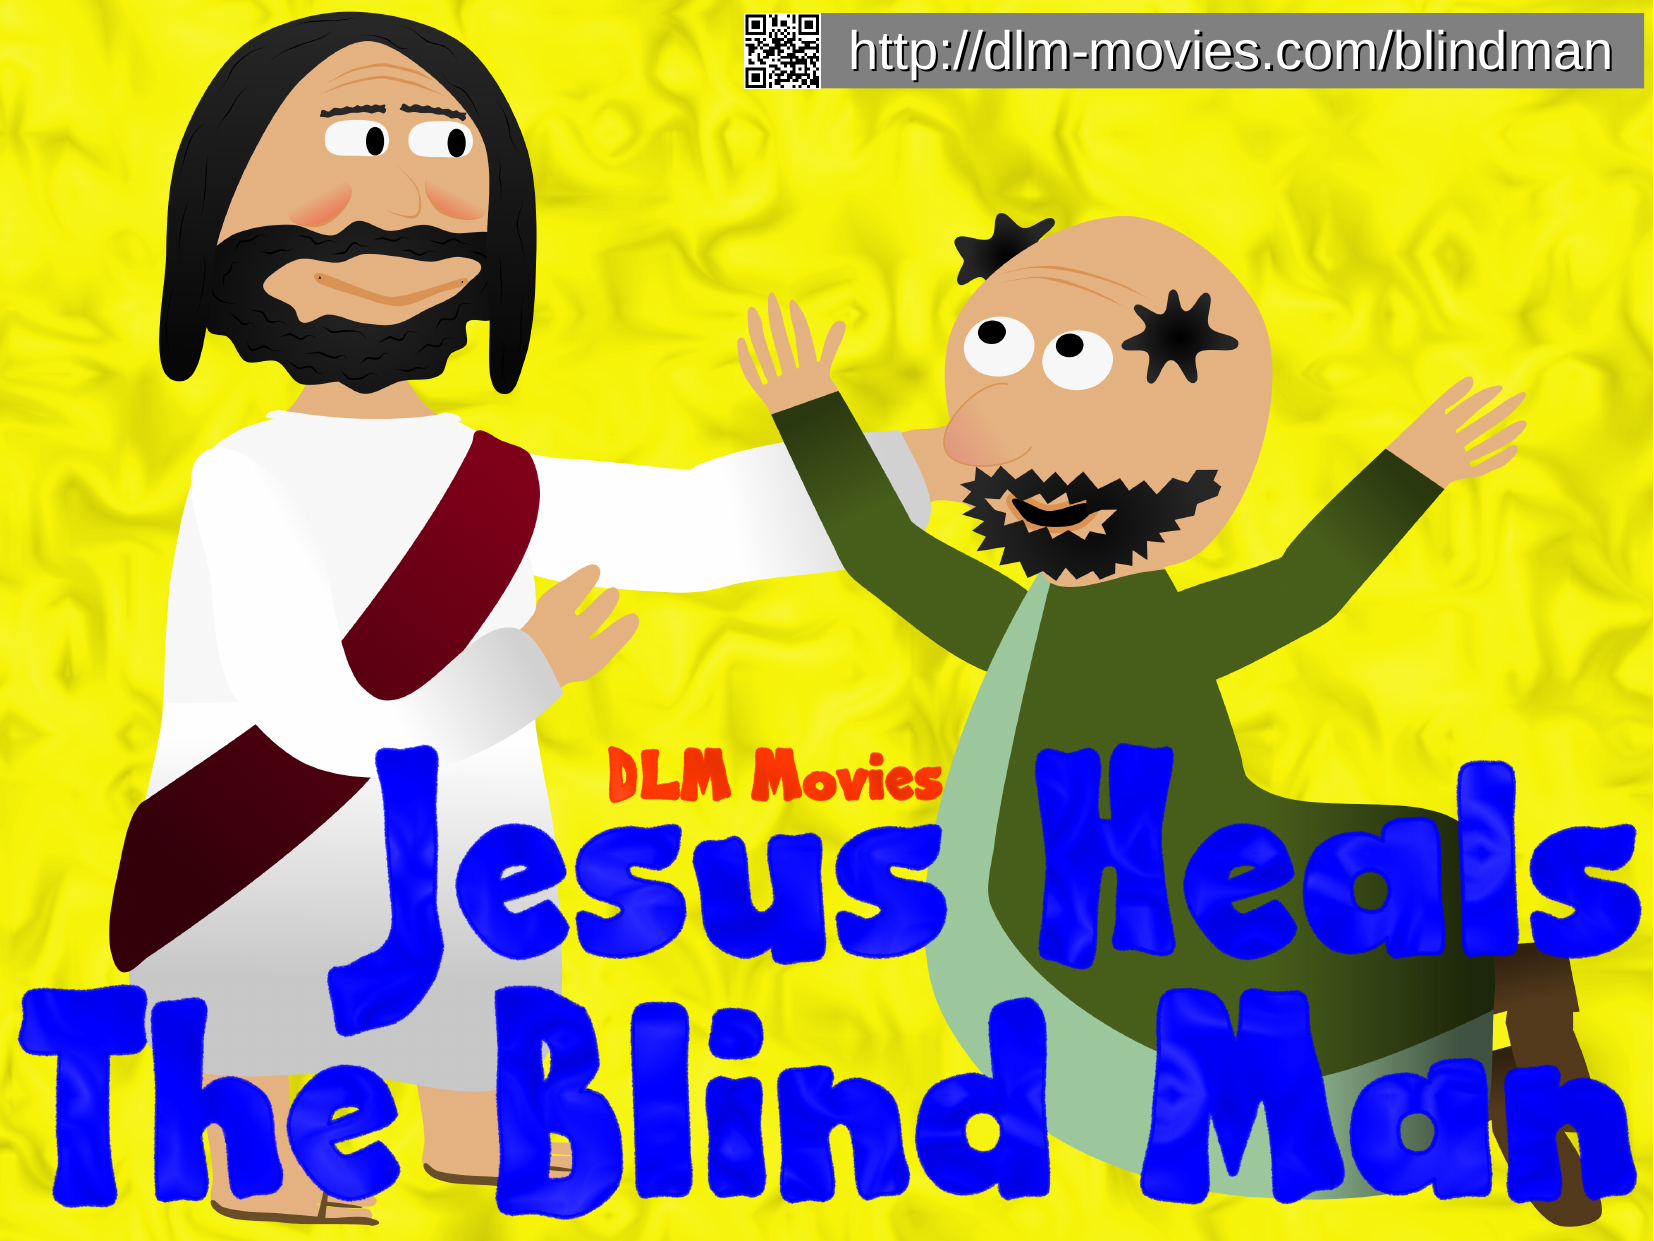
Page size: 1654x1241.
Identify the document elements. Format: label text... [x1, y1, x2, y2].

picture [0, 0, 1654, 1241]
text_box http://dlm-movies.com/blindman [821, 13, 1645, 89]
